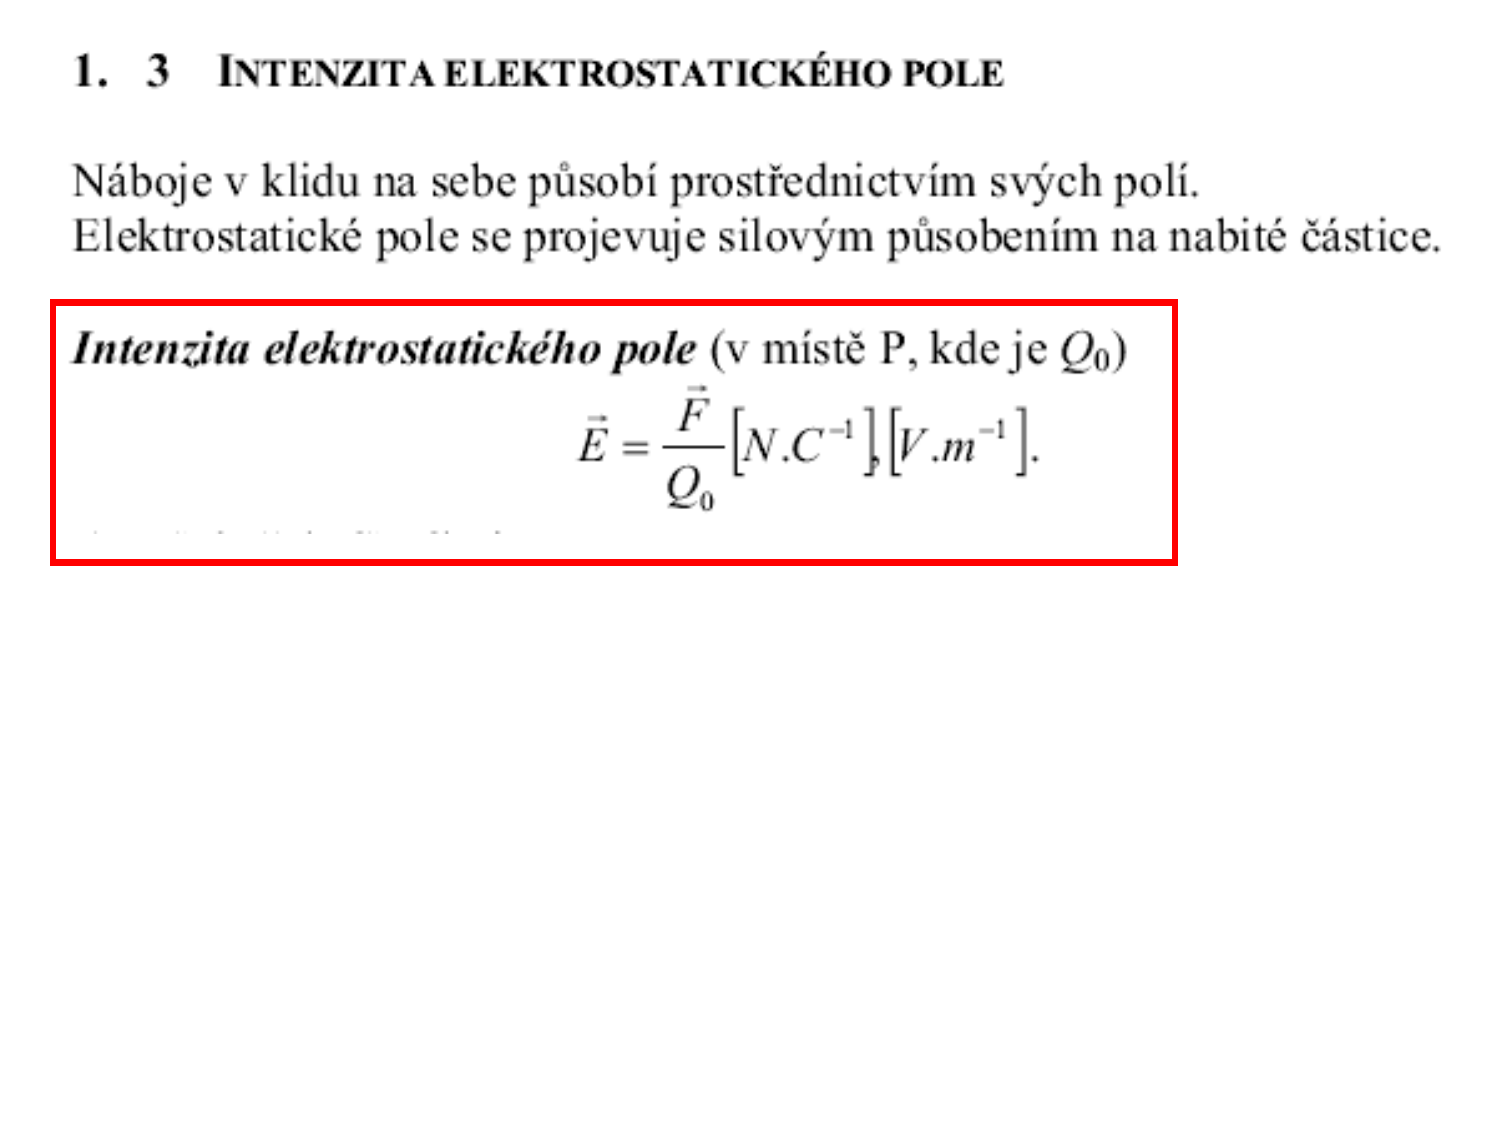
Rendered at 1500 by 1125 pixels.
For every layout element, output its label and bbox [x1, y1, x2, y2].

picture [50, 37, 1471, 534]
picture [56, 306, 1172, 534]
